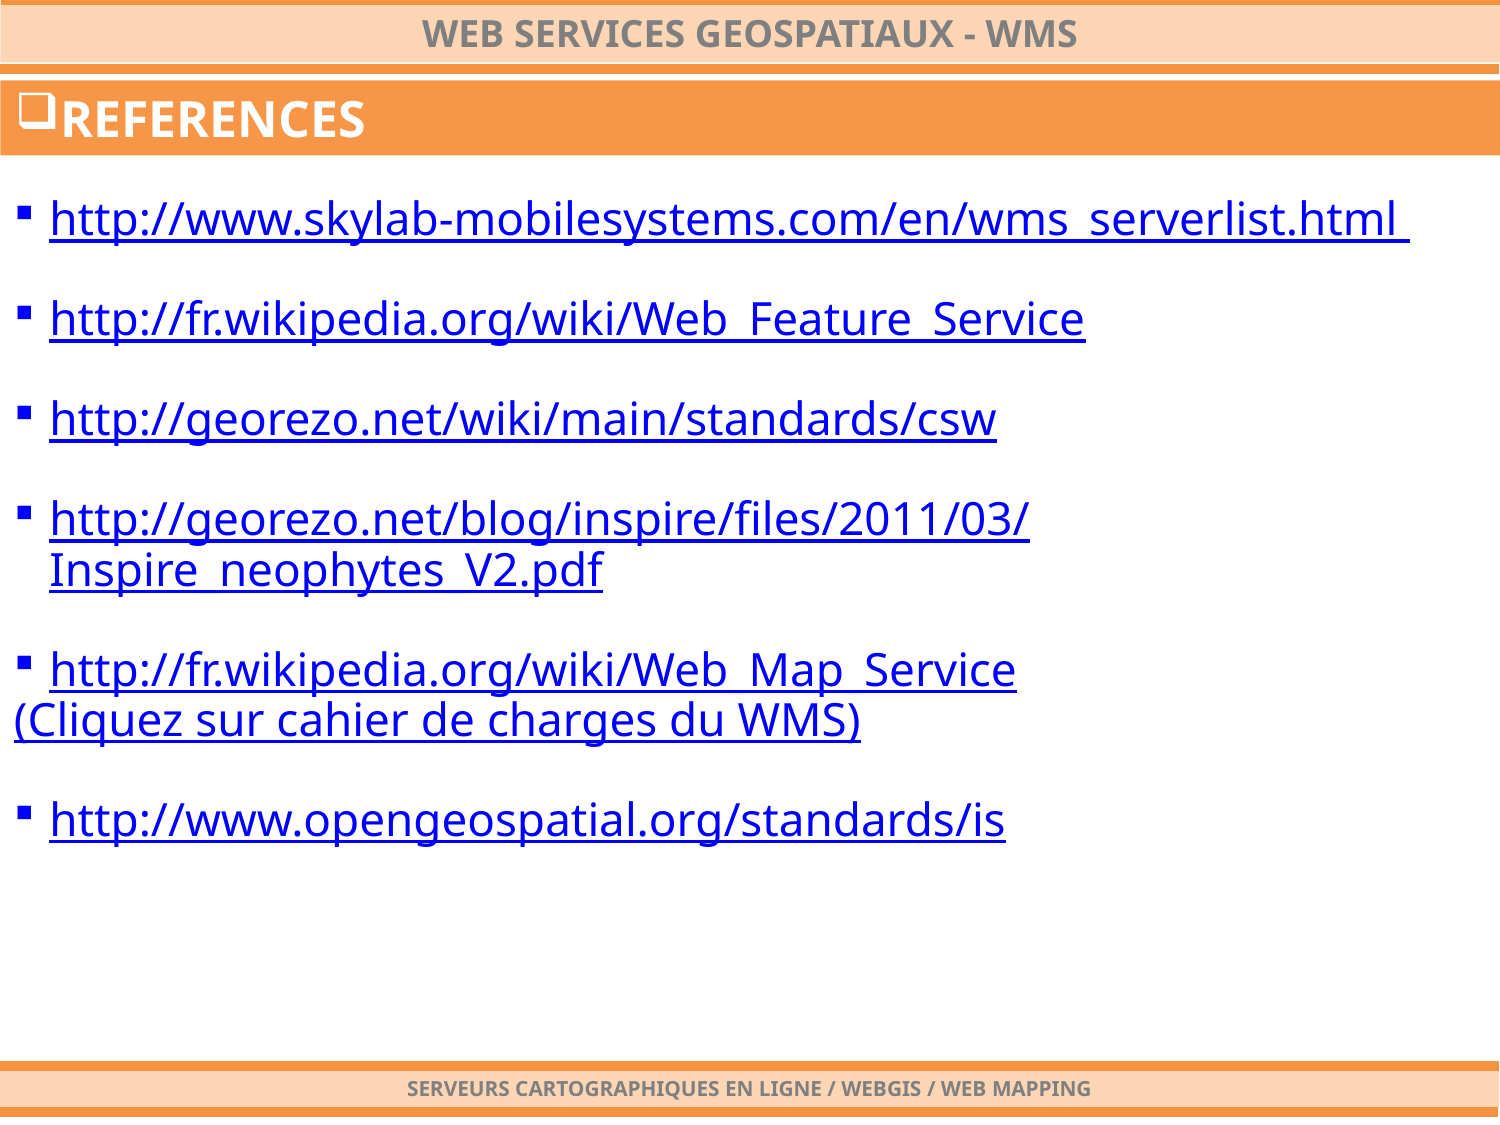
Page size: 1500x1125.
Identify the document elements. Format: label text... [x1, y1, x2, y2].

text_box SERVEURS CARTOGRAPHIQUES EN LIGNE / WEBGIS / WEB MAPPING [0, 1071, 1499, 1108]
text_box http://www.skylab-mobilesystems.com/en/wms_serverlist.html http://fr.wikipedia.org/wiki/Web_Feature_Service http://georezo.net/wiki/main/standards/csw http://georezo.net/blog/inspire/files/2011/03/Inspire_neophytes_V2.pdf http://fr.wikipedia.org/wiki/Web_Map_Service (Cliquez sur cahier de charges du WMS) http://www.opengeospatial.org/standards/is [0, 188, 1500, 1125]
text_box REFERENCES [0, 80, 1500, 156]
text_box WEB SERVICES GEOSPATIAUX - WMS [0, 2, 1500, 63]
